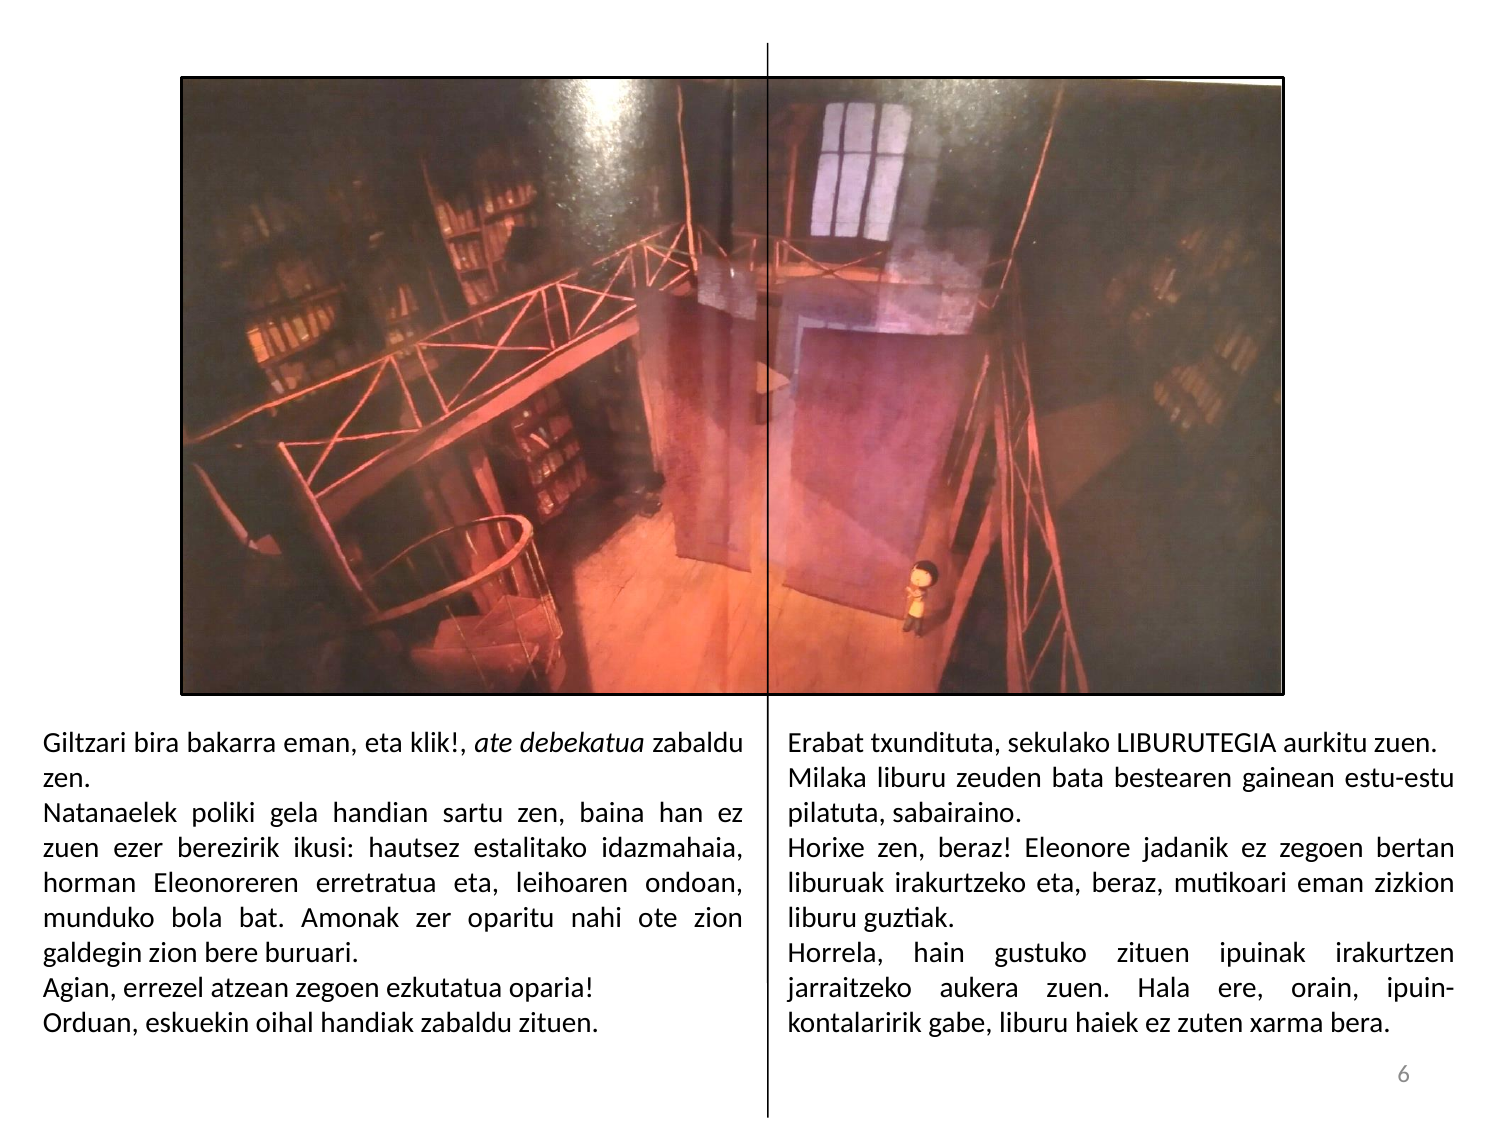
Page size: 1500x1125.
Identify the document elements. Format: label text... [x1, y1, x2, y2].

text_box Giltzari bira bakarra eman, eta klik!, ate debekatua zabaldu zen. Natanaelek poliki gela handian sartu zen, baina han ez zuen ezer berezirik ikusi: hautsez estalitako idazmahaia, horman Eleonoreren erretratua eta, leihoaren ondoan, munduko bola bat. Amonak zer oparitu nahi ote zion galdegin zion bere buruari. Agian, errezel atzean zegoen ezkutatua oparia! Orduan, eskuekin oihal handiak zabaldu zituen. [28, 715, 759, 1081]
slide_number <numéro> [1074, 1046, 1425, 1103]
picture [769, 78, 1282, 693]
picture [183, 78, 766, 693]
text_box Erabat txundituta, sekulako LIBURUTEGIA aurkitu zuen. Milaka liburu zeuden bata bestearen gainean estu-estu pilatuta, sabairaino. Horixe zen, beraz! Eleonore jadanik ez zegoen bertan liburuak irakurtzeko eta, beraz, mutikoari eman zizkion liburu guztiak. Horrela, hain gustuko zituen ipuinak irakurtzen jarraitzeko aukera zuen. Hala ere, orain, ipuin-kontalaririk gabe, liburu haiek ez zuten xarma bera. [772, 715, 1470, 1046]
